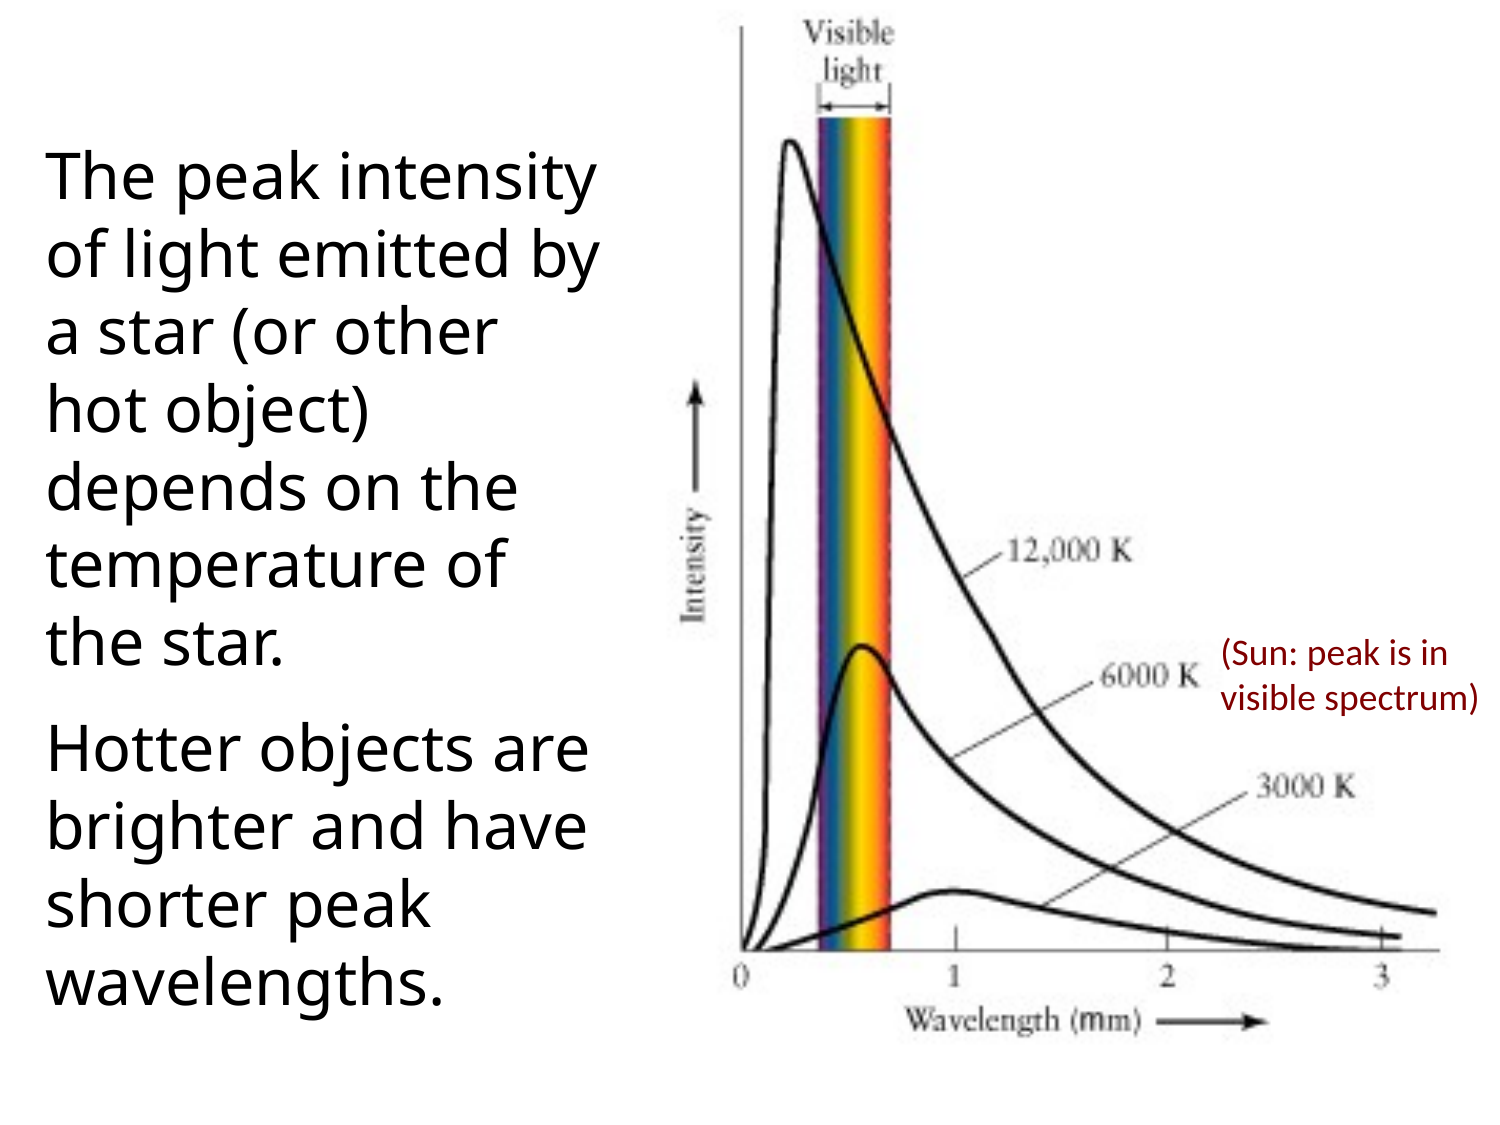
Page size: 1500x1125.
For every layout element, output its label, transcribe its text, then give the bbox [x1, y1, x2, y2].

picture [618, 0, 1500, 1125]
list The peak intensity of light emitted by a star (or other hot object) depends on the temperature of the star. Hotter objects are brighter and have shorter peak wavelengths. [45, 135, 619, 1081]
text_box (Sun: peak is in visible spectrum) [1205, 620, 1500, 726]
